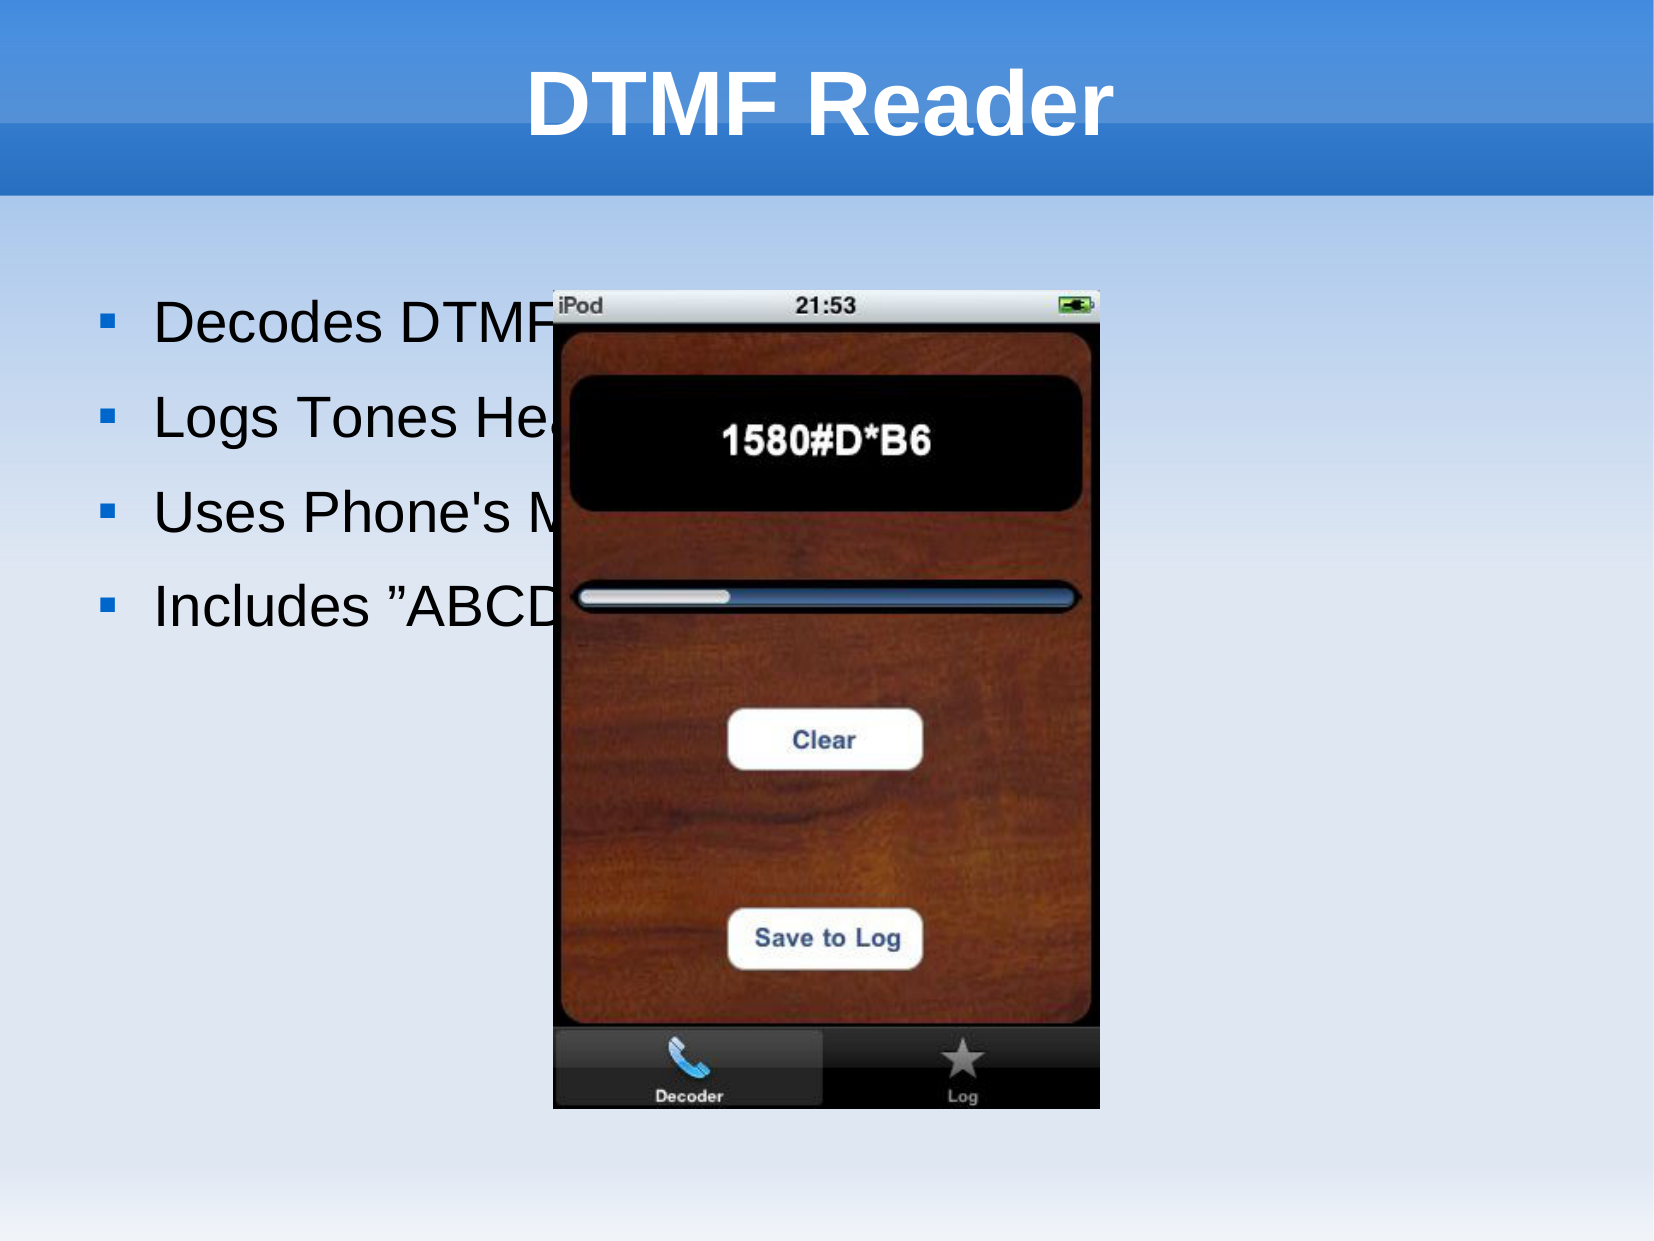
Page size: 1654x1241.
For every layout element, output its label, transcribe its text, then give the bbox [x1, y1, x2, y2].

picture [0, 0, 1654, 1241]
title DTMF Reader [76, 7, 1565, 200]
list Decodes DTMF Tones Logs Tones Heard Uses Phone's Mic Includes ”ABCD” keys [82, 290, 553, 1094]
